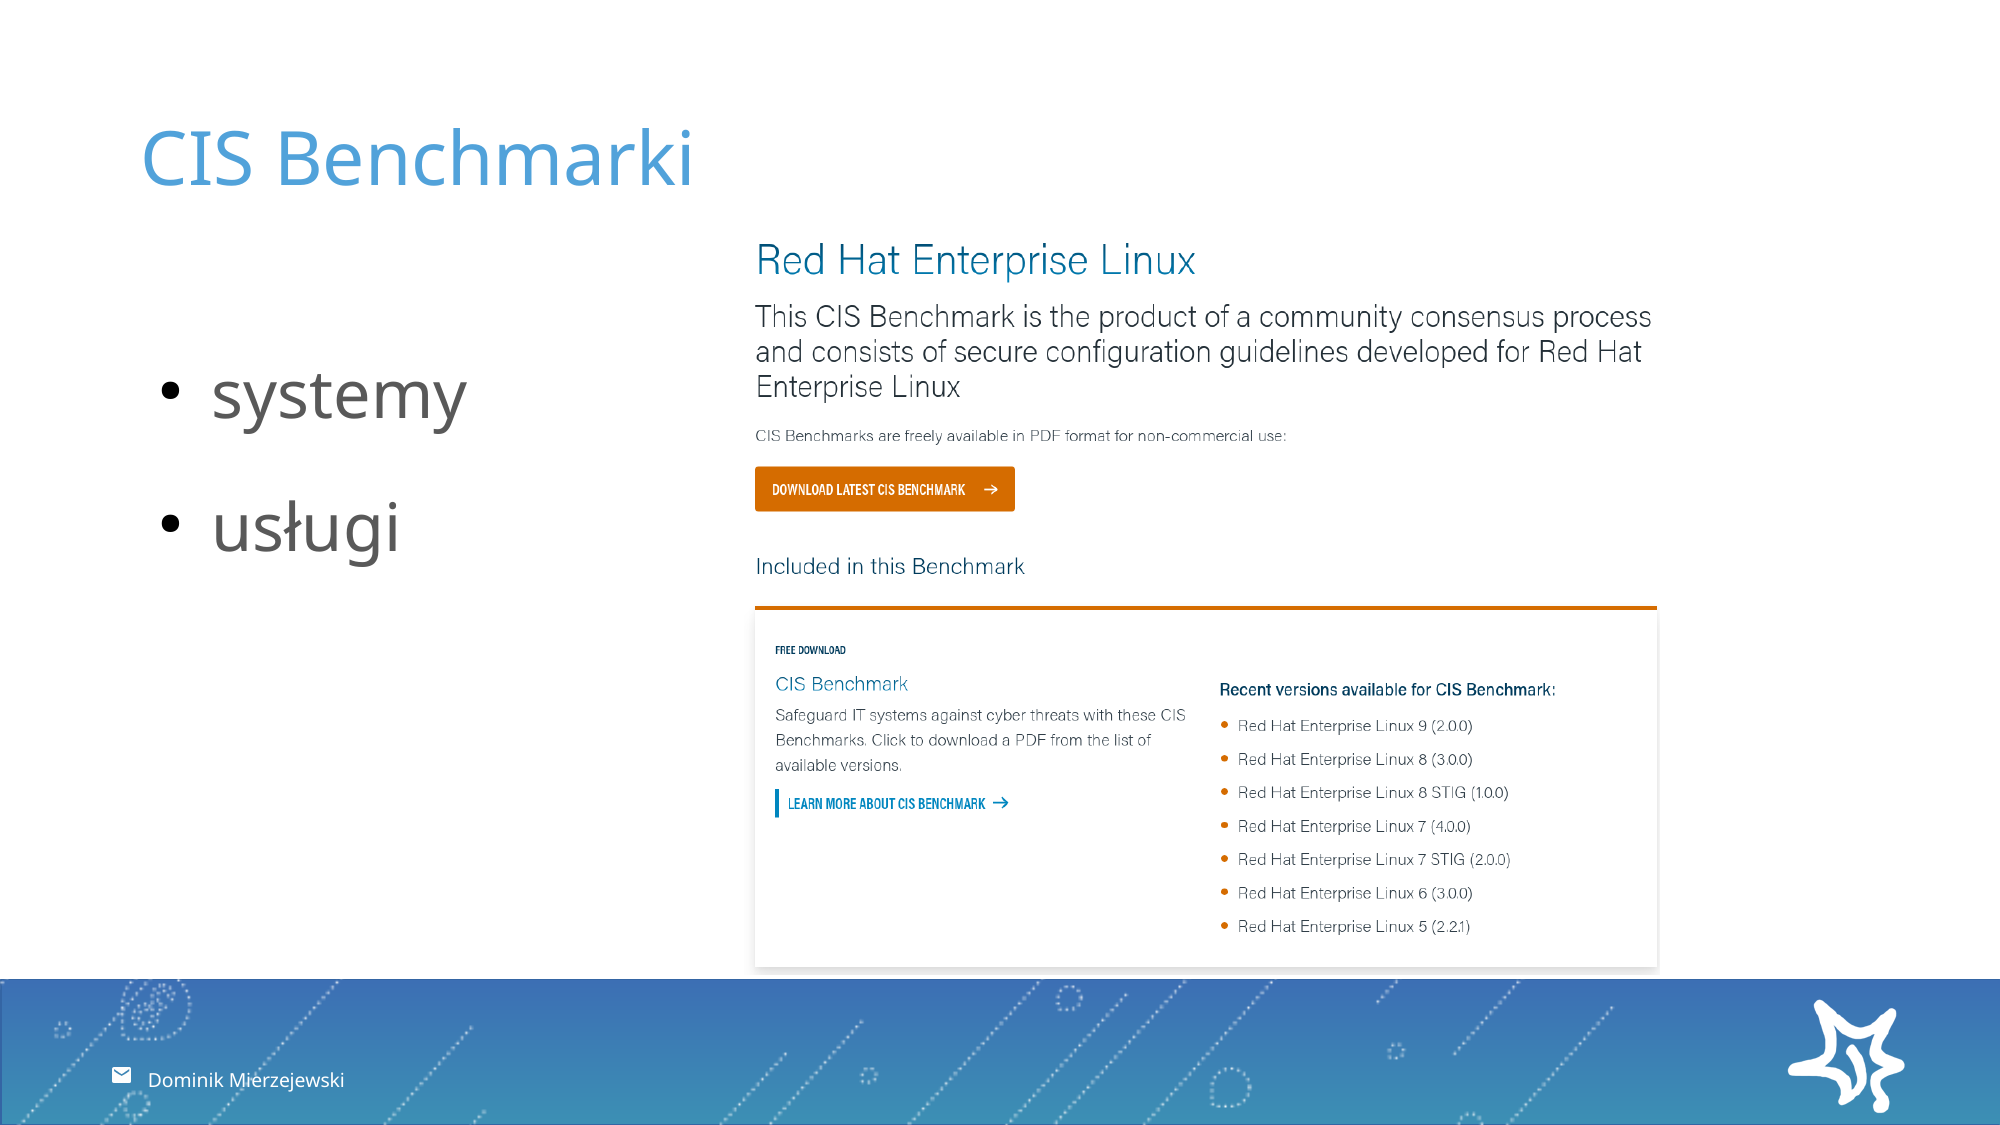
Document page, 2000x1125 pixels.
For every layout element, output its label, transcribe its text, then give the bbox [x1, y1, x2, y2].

list Dominik Mierzejewski [147, 1067, 454, 1094]
picture [1785, 994, 1906, 1116]
list systemy usługi [140, 315, 744, 893]
title CIS Benchmarki [140, 93, 1619, 219]
picture [0, 232, 1661, 1125]
